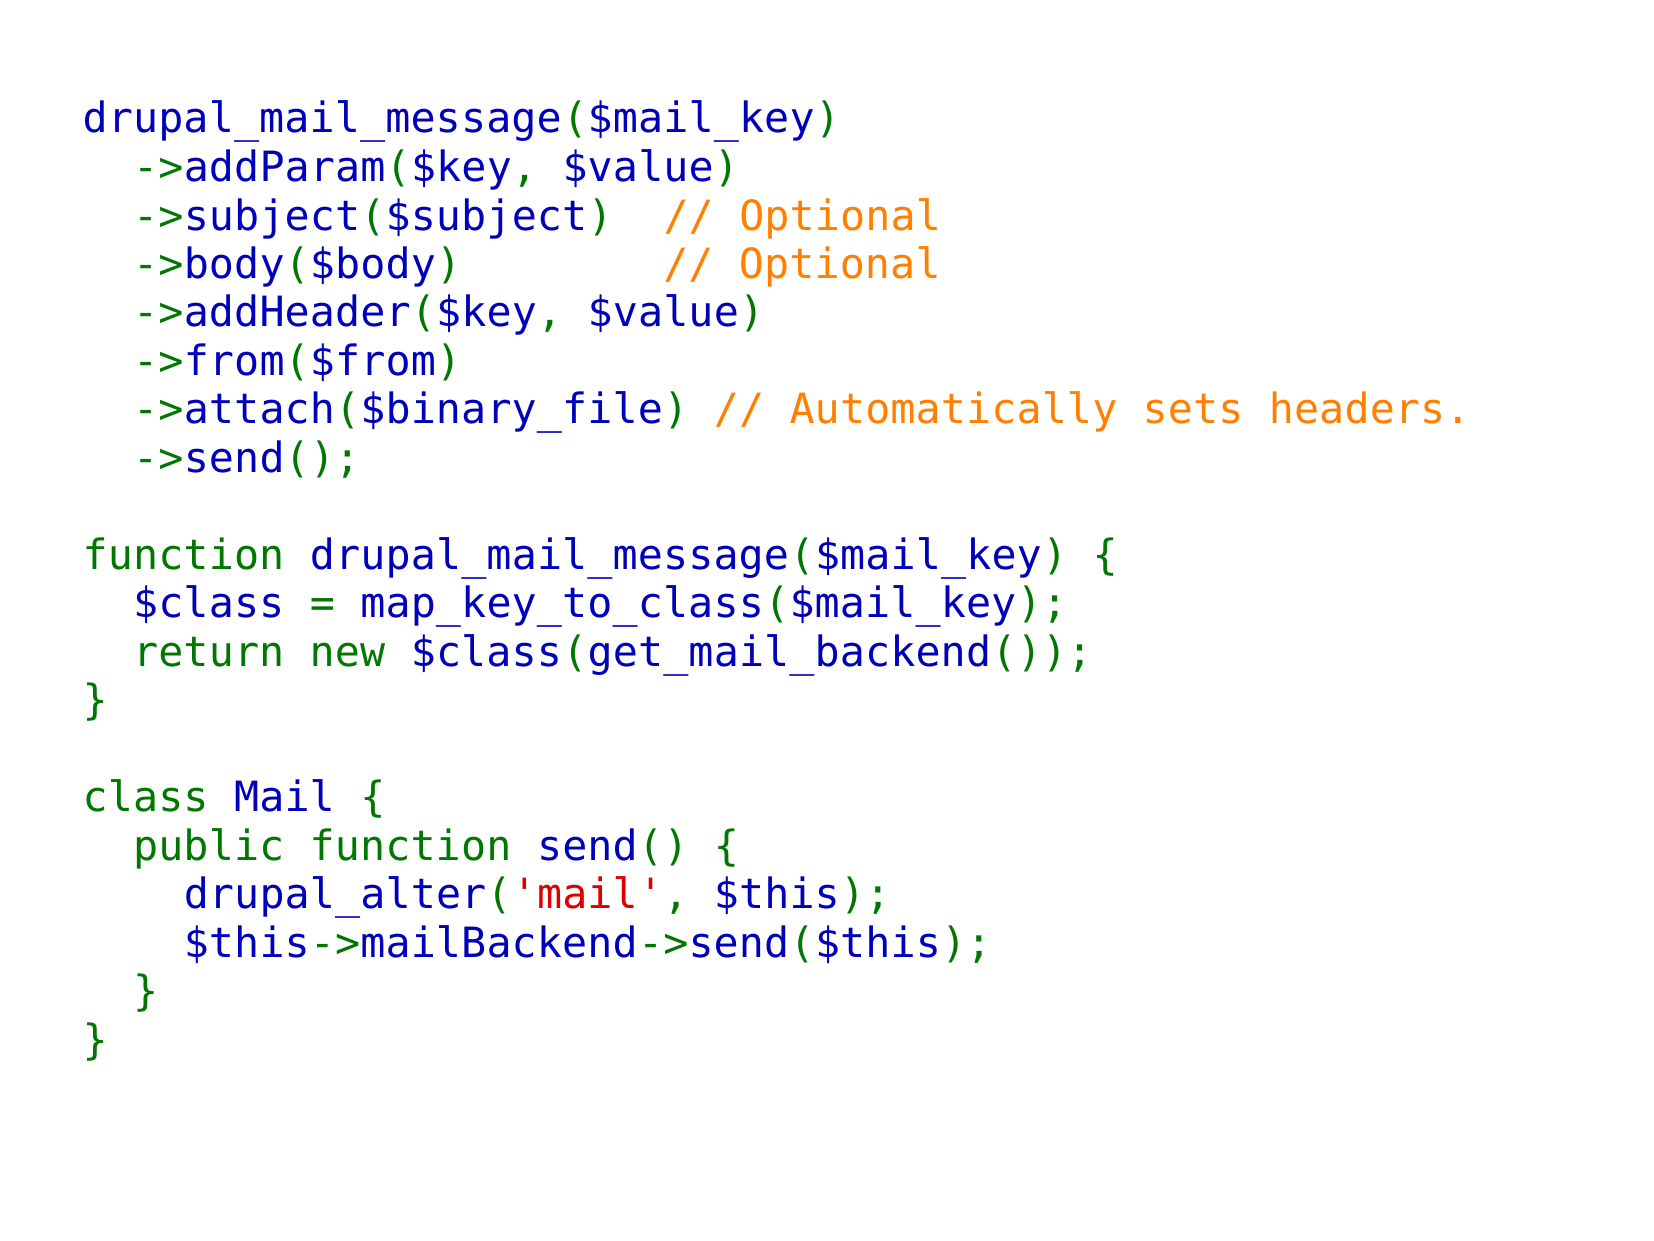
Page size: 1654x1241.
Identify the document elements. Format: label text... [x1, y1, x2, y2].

subtitle drupal_mail_message($mail_key) ->addParam($key, $value) ->subject($subject) // Optional ->body($body) // Optional ->addHeader($key, $value) ->from($from) ->attach($binary_file) // Automatically sets headers. ->send(); function drupal_mail_message($mail_key) { $class = map_key_to_class($mail_key); return new $class(get_mail_backend()); } class Mail { public function send() { drupal_alter('mail', $this); $this->mailBackend->send($this); } } [82, 56, 1571, 1102]
